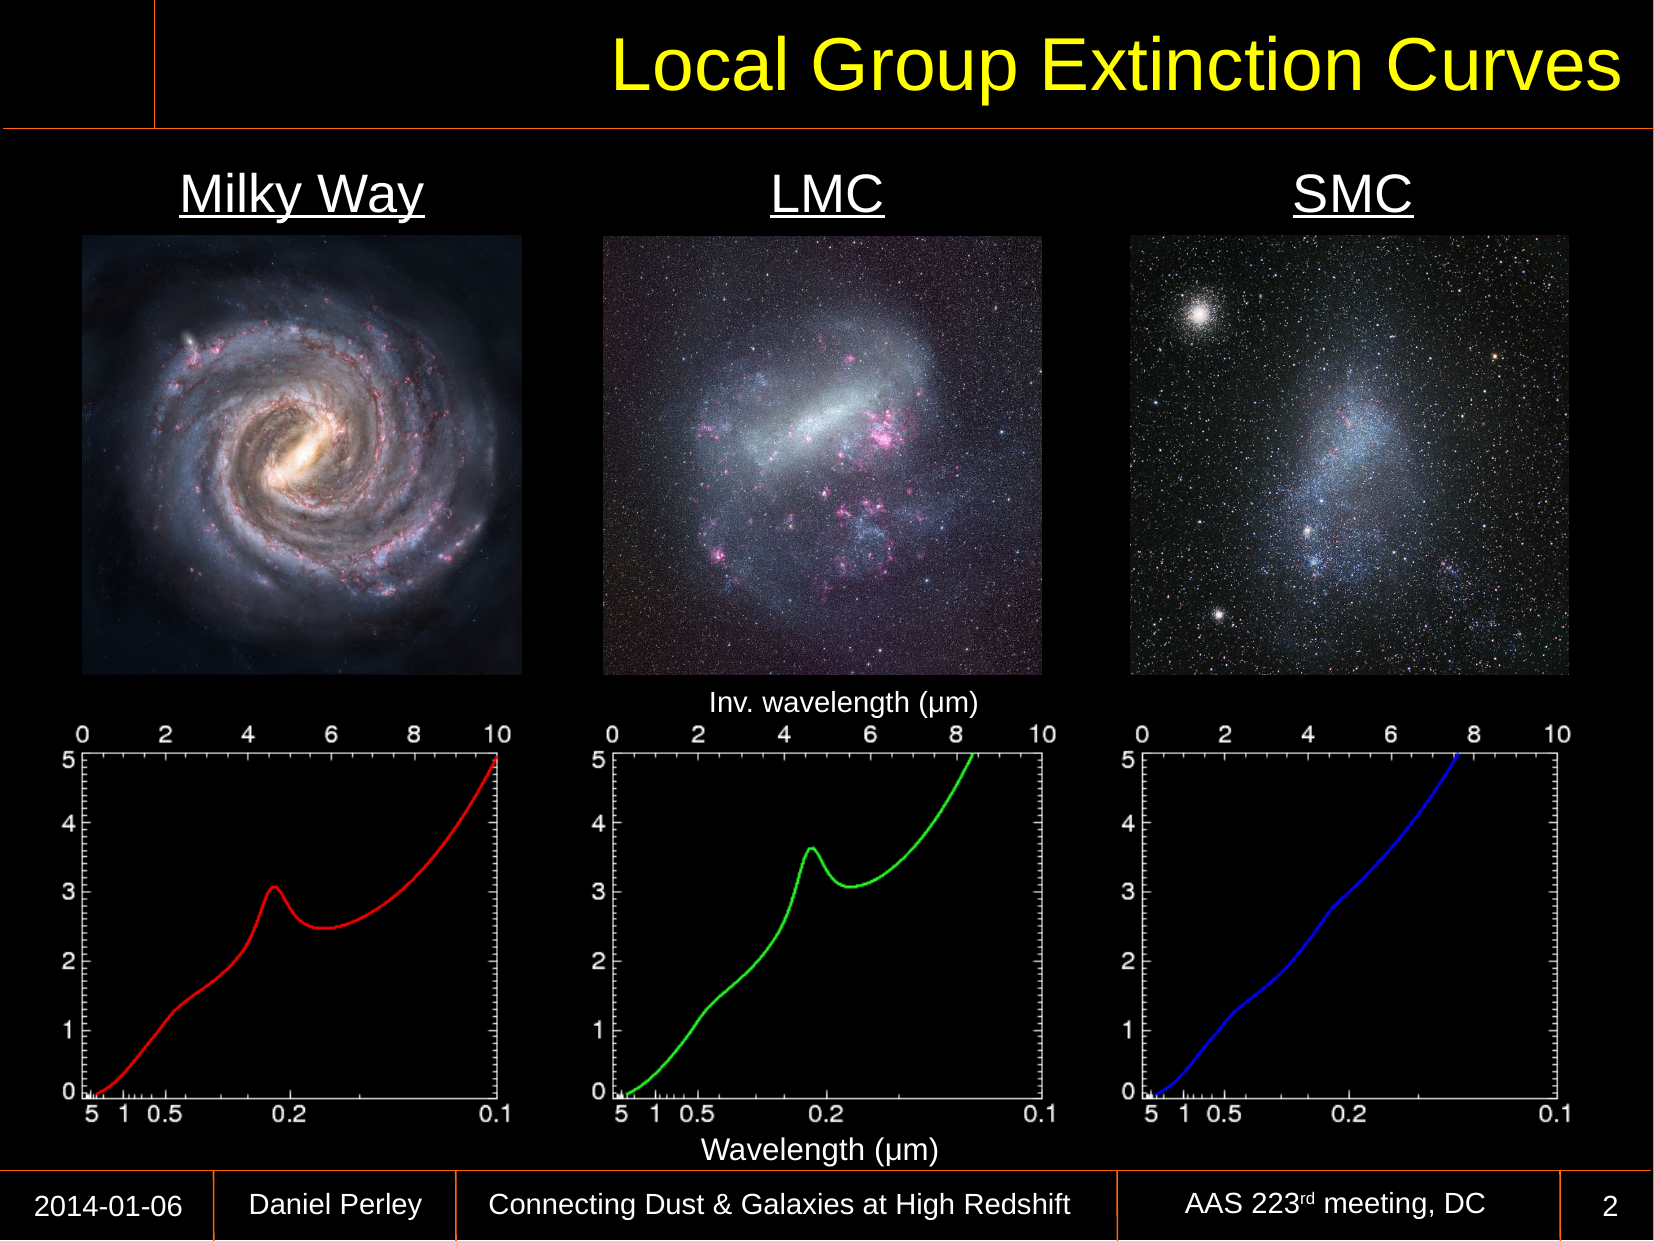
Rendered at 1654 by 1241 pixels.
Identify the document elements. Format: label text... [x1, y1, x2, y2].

picture [82, 235, 522, 675]
picture [603, 236, 1042, 675]
picture [1130, 235, 1569, 675]
text_box Wavelength (μm) [651, 1125, 989, 1175]
title Local Group Extinction Curves [187, 21, 1624, 108]
text_box Milky Way [77, 155, 528, 232]
text_box LMC [602, 155, 1053, 232]
picture [52, 713, 1578, 1142]
text_box Inv. wavelength (μm) [675, 678, 1013, 727]
text_box SMC [1128, 155, 1579, 232]
